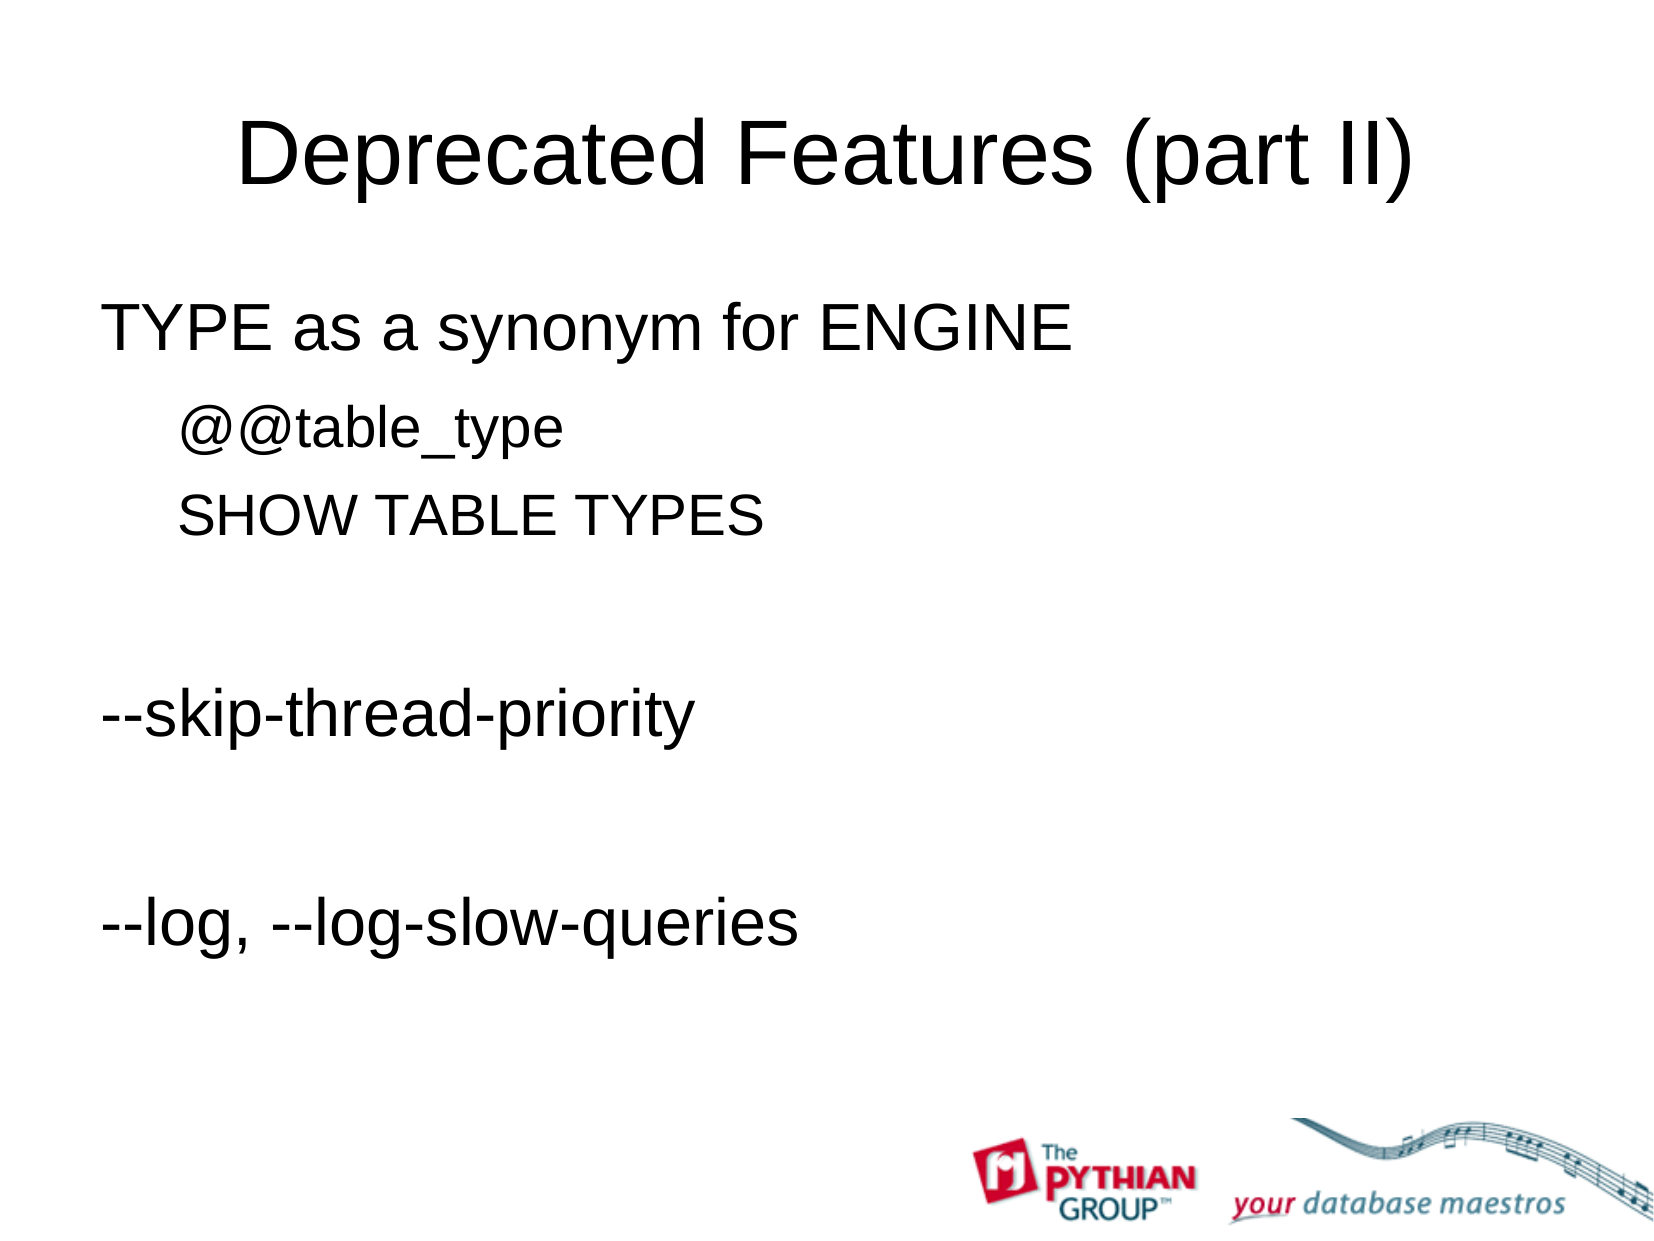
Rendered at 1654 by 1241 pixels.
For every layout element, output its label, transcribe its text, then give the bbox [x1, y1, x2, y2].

picture [955, 1118, 1654, 1241]
title Deprecated Features (part II) [82, 49, 1571, 257]
list TYPE as a synonym for ENGINE @@table_type SHOW TABLE TYPES --skip-thread-priority --log, --log-slow-queries [82, 290, 1571, 1094]
